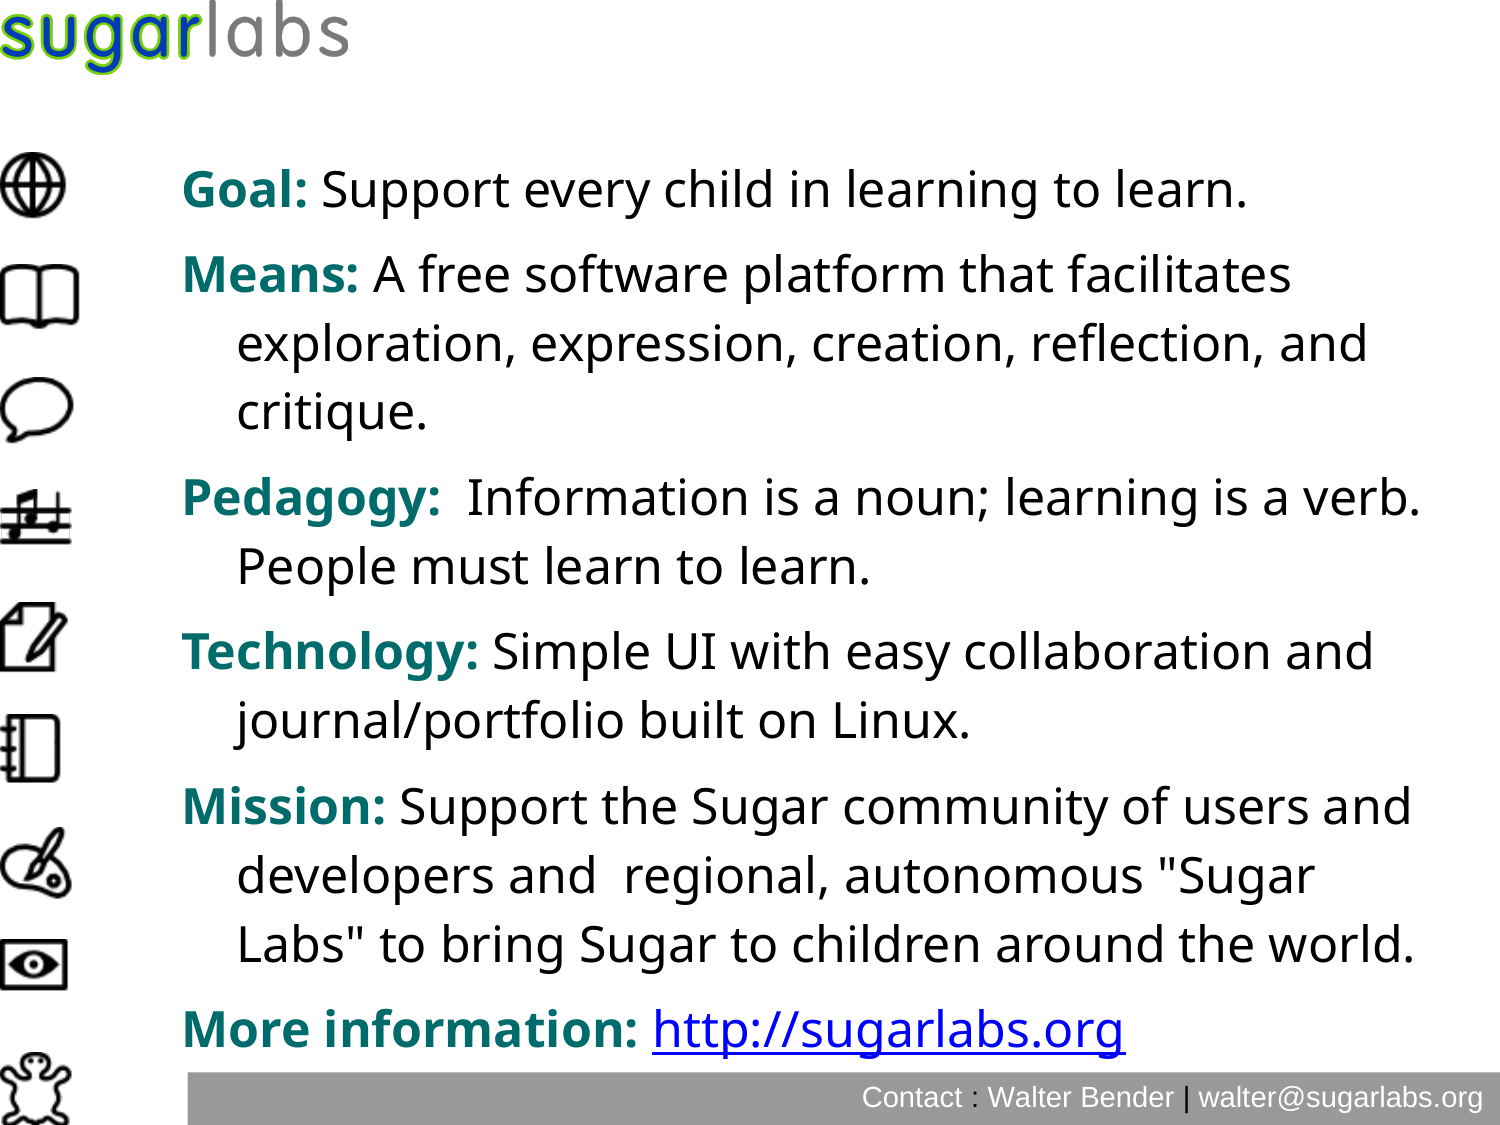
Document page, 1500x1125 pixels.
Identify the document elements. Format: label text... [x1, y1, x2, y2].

picture [0, 152, 104, 243]
picture [0, 264, 104, 356]
picture [0, 1052, 104, 1125]
list Goal: Support every child in learning to learn. Means: A free software platform that facilitates exploration, expression, creation, reflection, and critique. Pedagogy: Information is a noun; learning is a verb. People must learn to learn. Technology: Simple UI with easy collaboration and journal/portfolio built on Linux. Mission: Support the Sugar community of users and developers and regional, autonomous "Sugar Labs" to bring Sugar to children around the world. More information: http://sugarlabs.org [181, 154, 1454, 1015]
picture [0, 827, 104, 918]
picture [0, 0, 348, 75]
picture [0, 377, 104, 468]
picture [0, 939, 104, 1031]
picture [0, 602, 104, 693]
picture [0, 489, 104, 581]
picture [0, 714, 104, 806]
